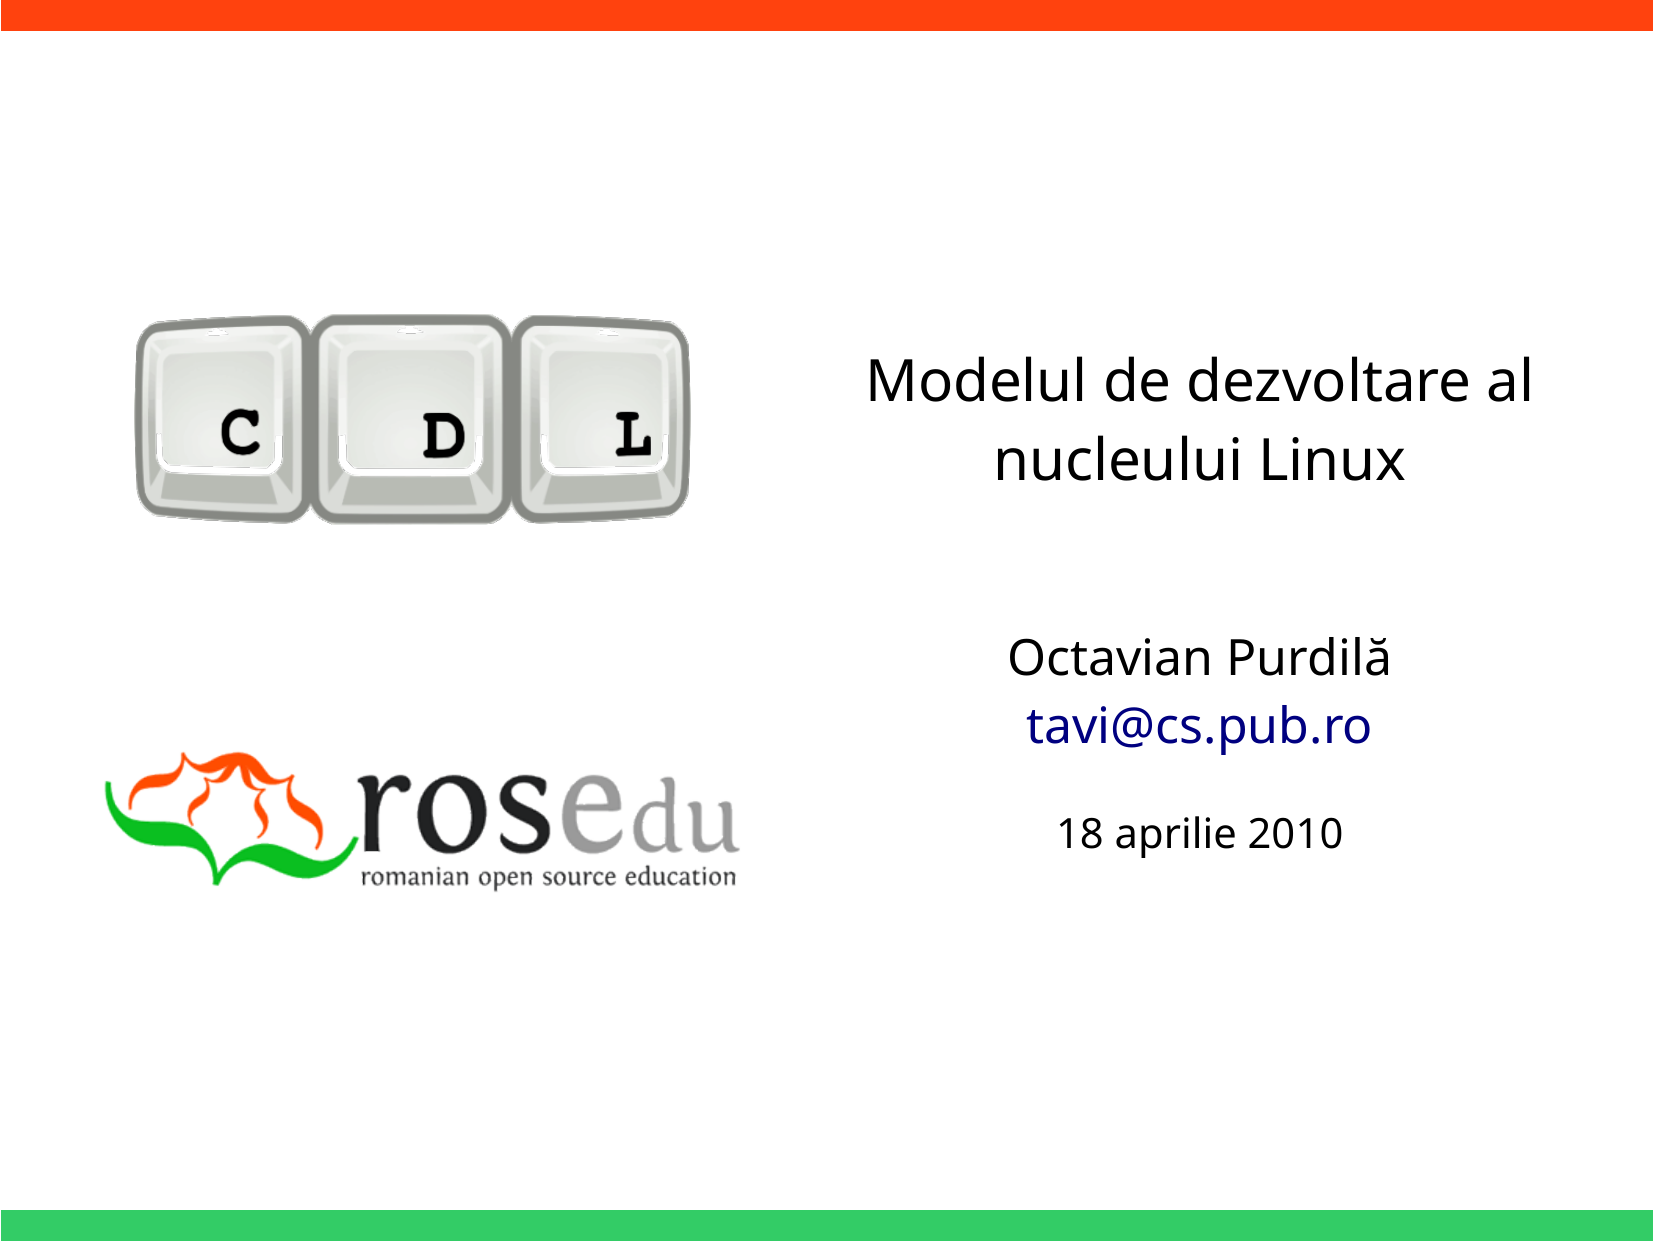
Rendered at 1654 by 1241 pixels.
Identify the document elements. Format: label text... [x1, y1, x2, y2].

picture [134, 314, 691, 525]
picture [100, 723, 770, 924]
text_box Modelul de dezvoltare al nucleului Linux Octavian Purdilă tavi@cs.pub.ro 18 aprilie 2010 [825, 225, 1576, 976]
